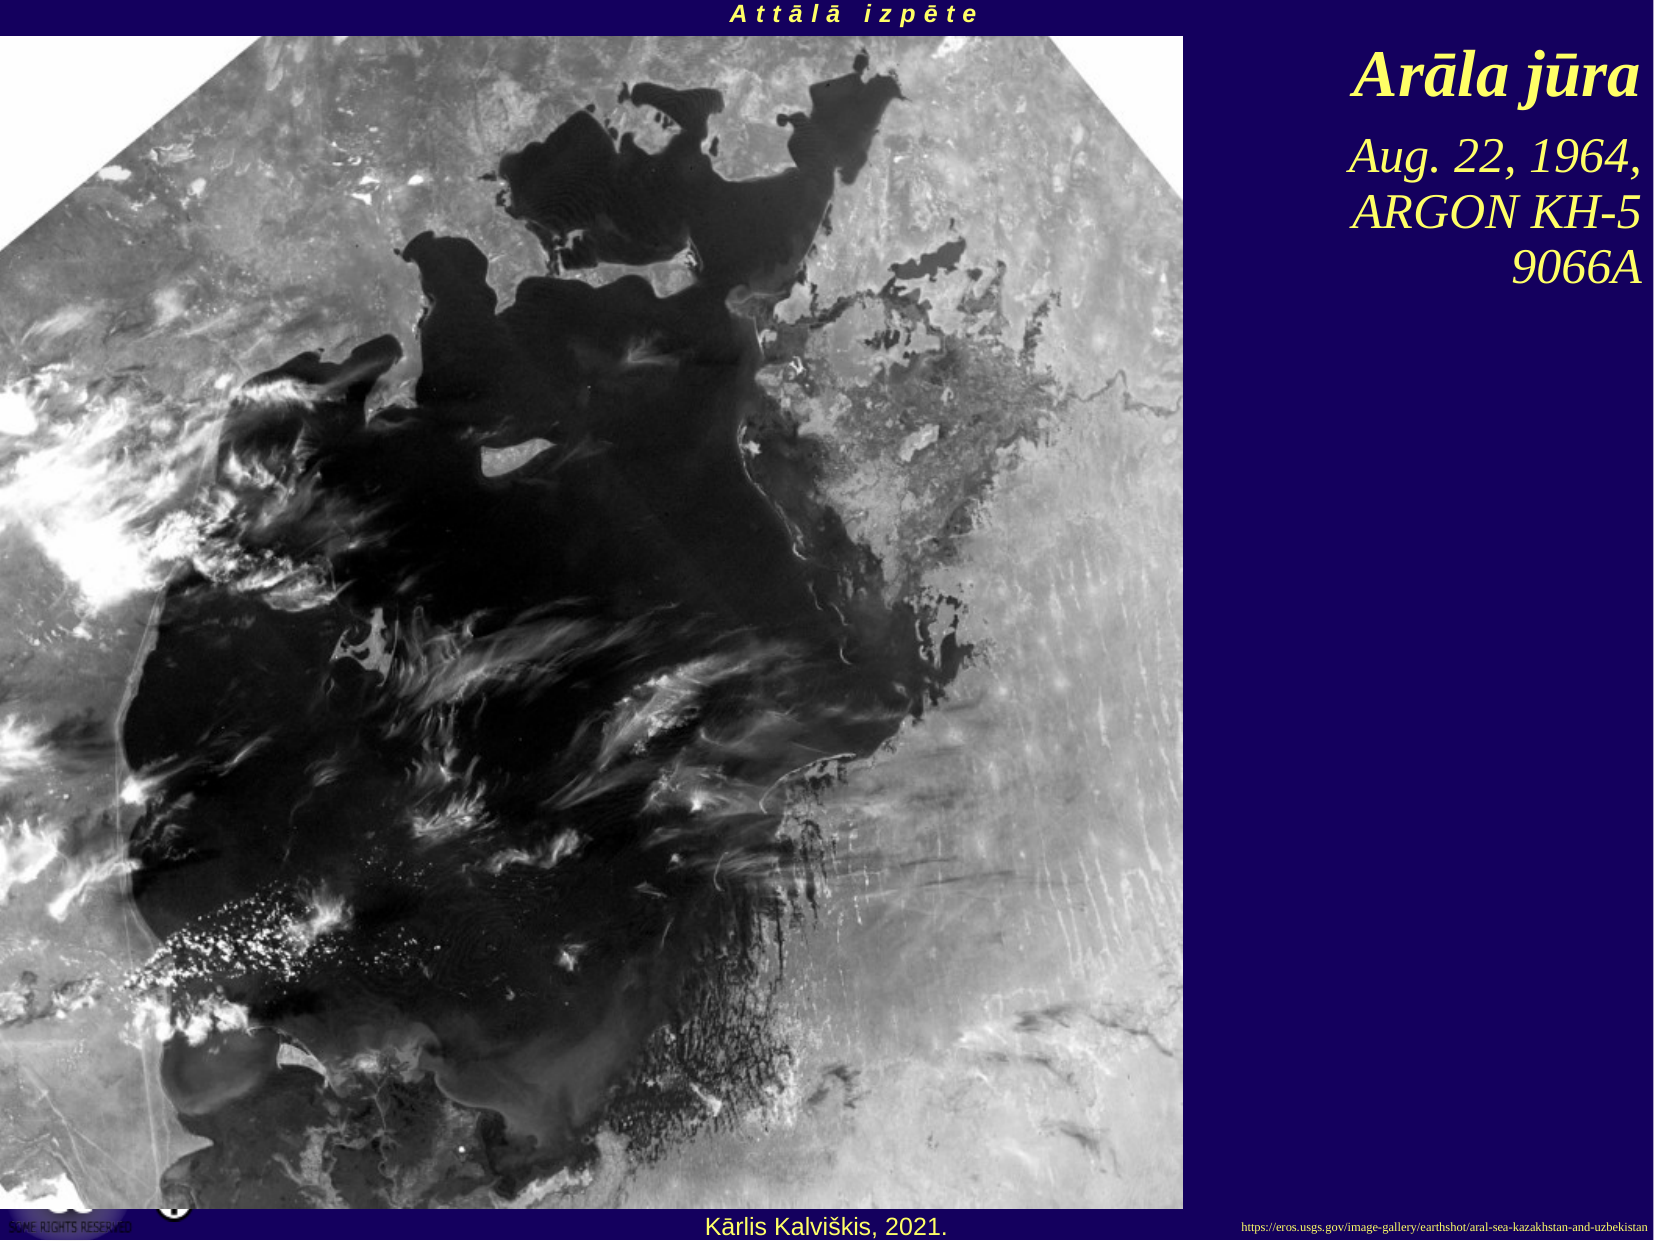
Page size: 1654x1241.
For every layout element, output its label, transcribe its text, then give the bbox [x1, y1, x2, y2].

picture [0, 36, 1183, 1241]
text_box Arāla jūra Aug. 22, 1964, ARGON KH-5 9066A [1187, 36, 1654, 295]
text_box https://eros.usgs.gov/image-gallery/earthshot/aral-sea-kazakhstan-and-uzbekistan [1235, 1214, 1654, 1241]
